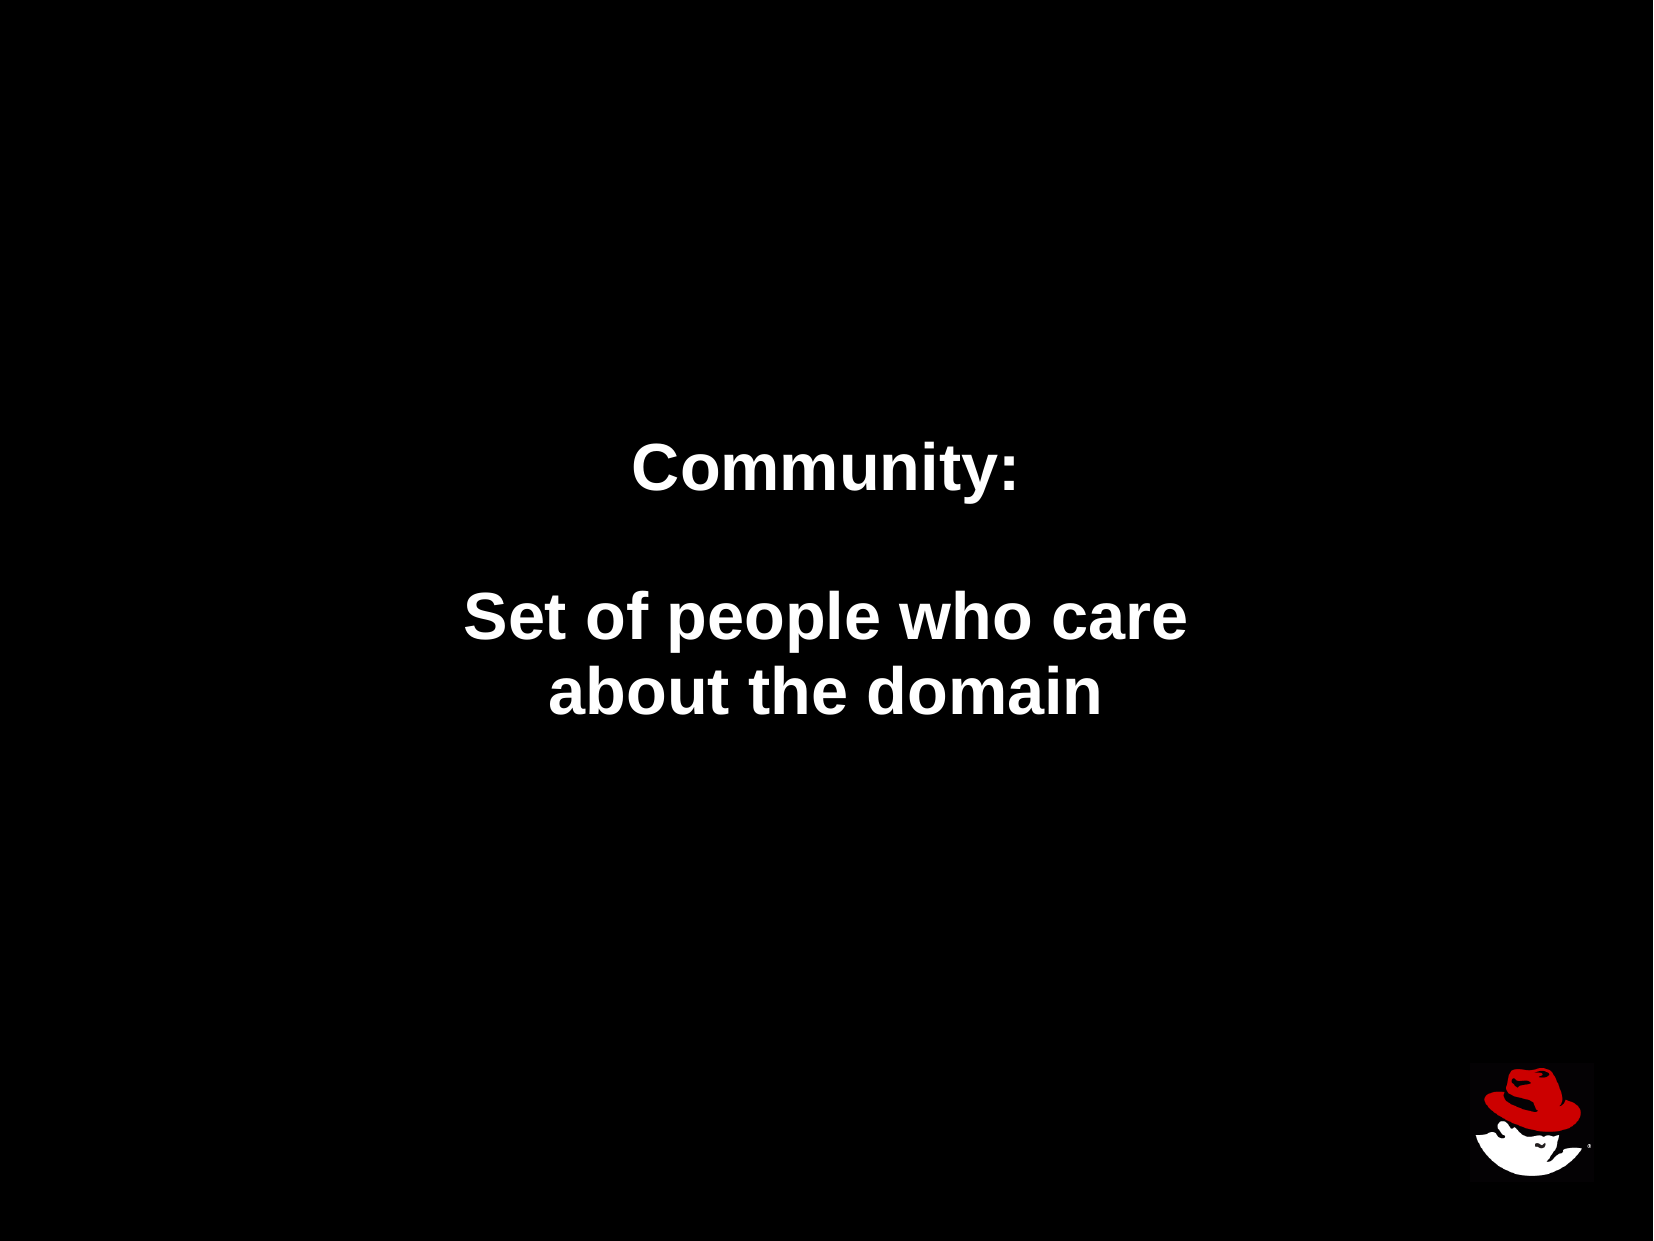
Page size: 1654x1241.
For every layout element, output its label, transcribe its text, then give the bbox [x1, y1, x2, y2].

subtitle Community: Set of people who care about the domain [82, 49, 1571, 1109]
picture [1470, 1063, 1594, 1182]
